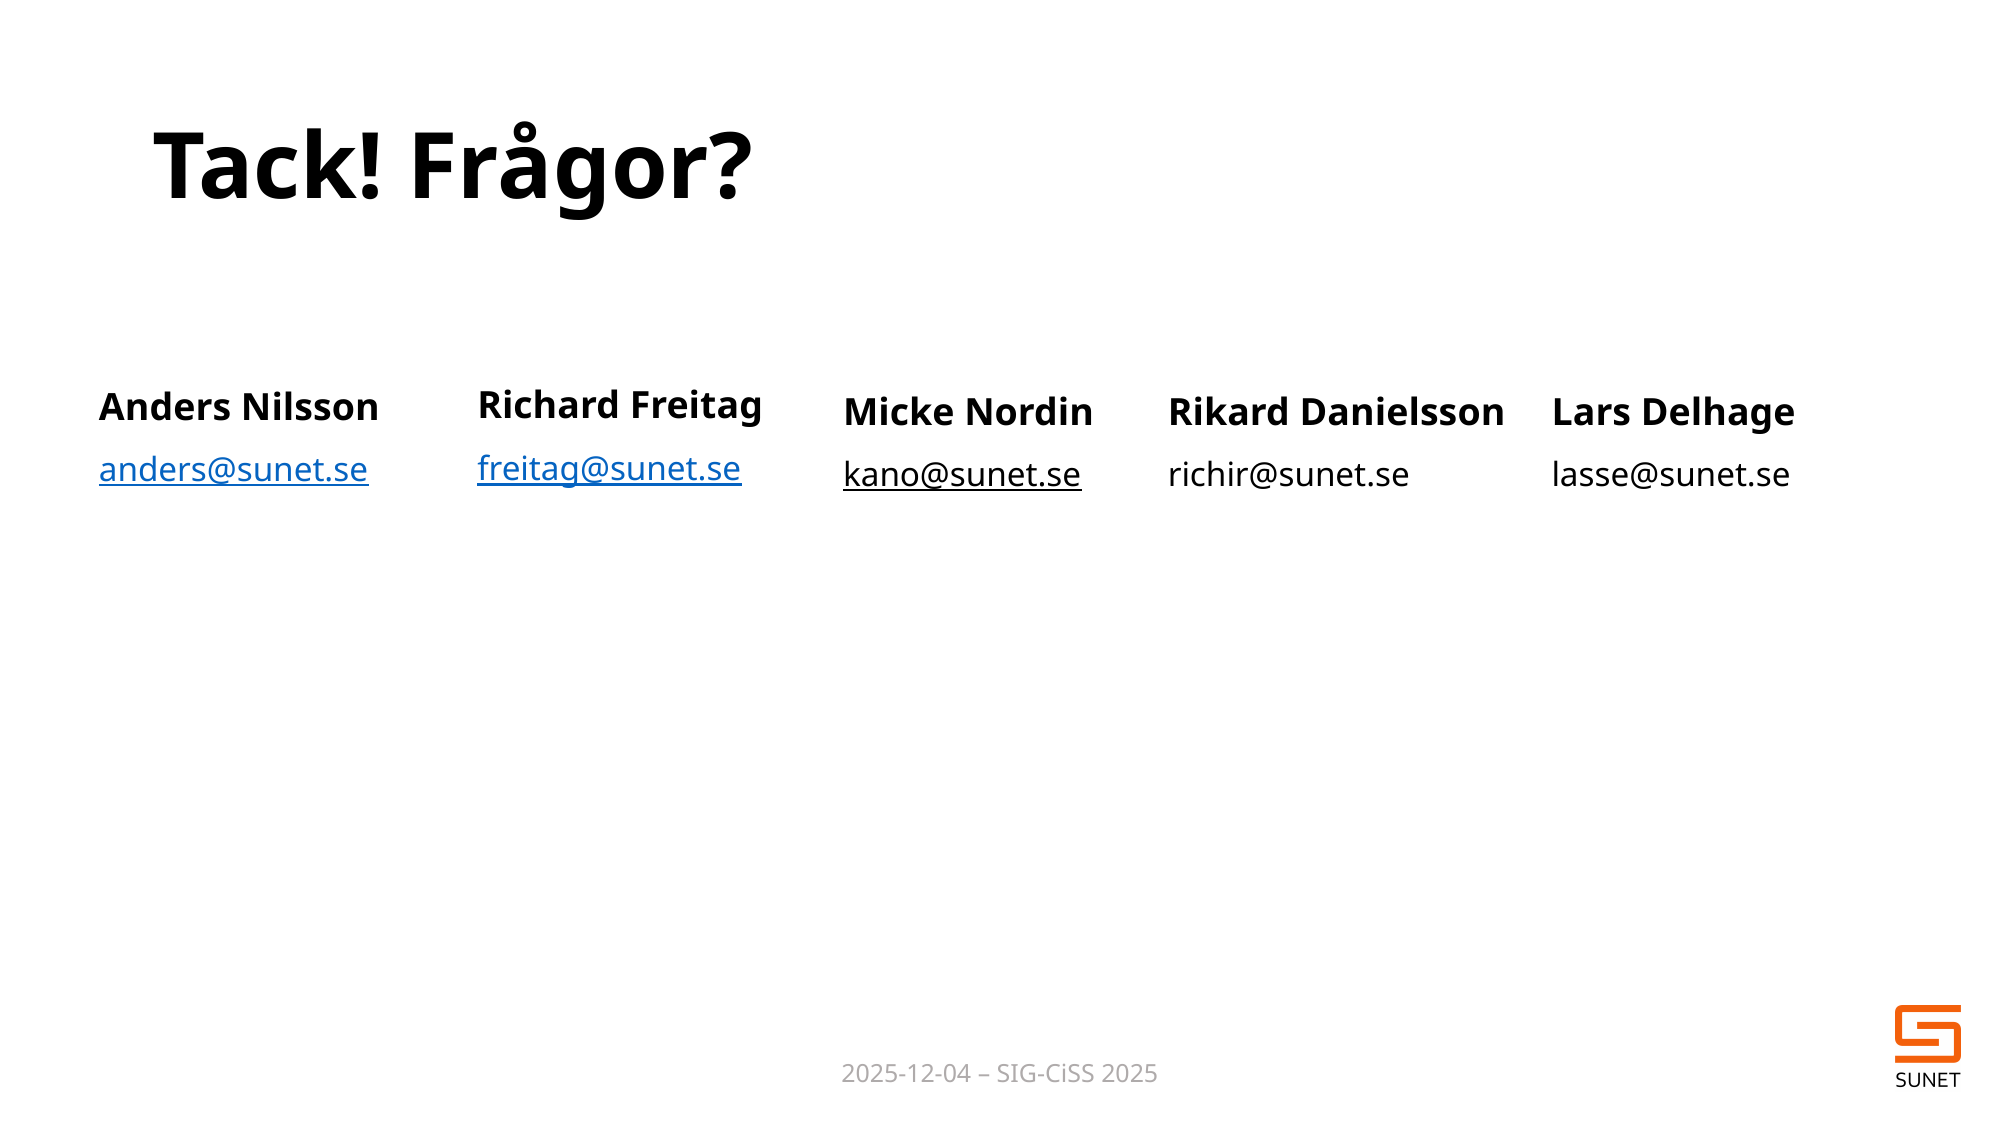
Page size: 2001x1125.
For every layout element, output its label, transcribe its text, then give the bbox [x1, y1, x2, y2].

text_box Anders Nilsson anders@sunet.se [84, 374, 547, 939]
text_box Micke Nordin kano@sunet.se [828, 379, 1152, 944]
text_box Tack! Frågor? [137, 59, 1863, 278]
text_box Richard Freitag freitag@sunet.se [462, 373, 813, 938]
list 2025-12-04 – SIG-CiSS 2025 [250, 1050, 1751, 1096]
text_box Rikard Danielsson richir@sunet.se [1152, 379, 1536, 944]
text_box Lars Delhage lasse@sunet.se [1536, 379, 1949, 944]
picture [1895, 1005, 1961, 1092]
